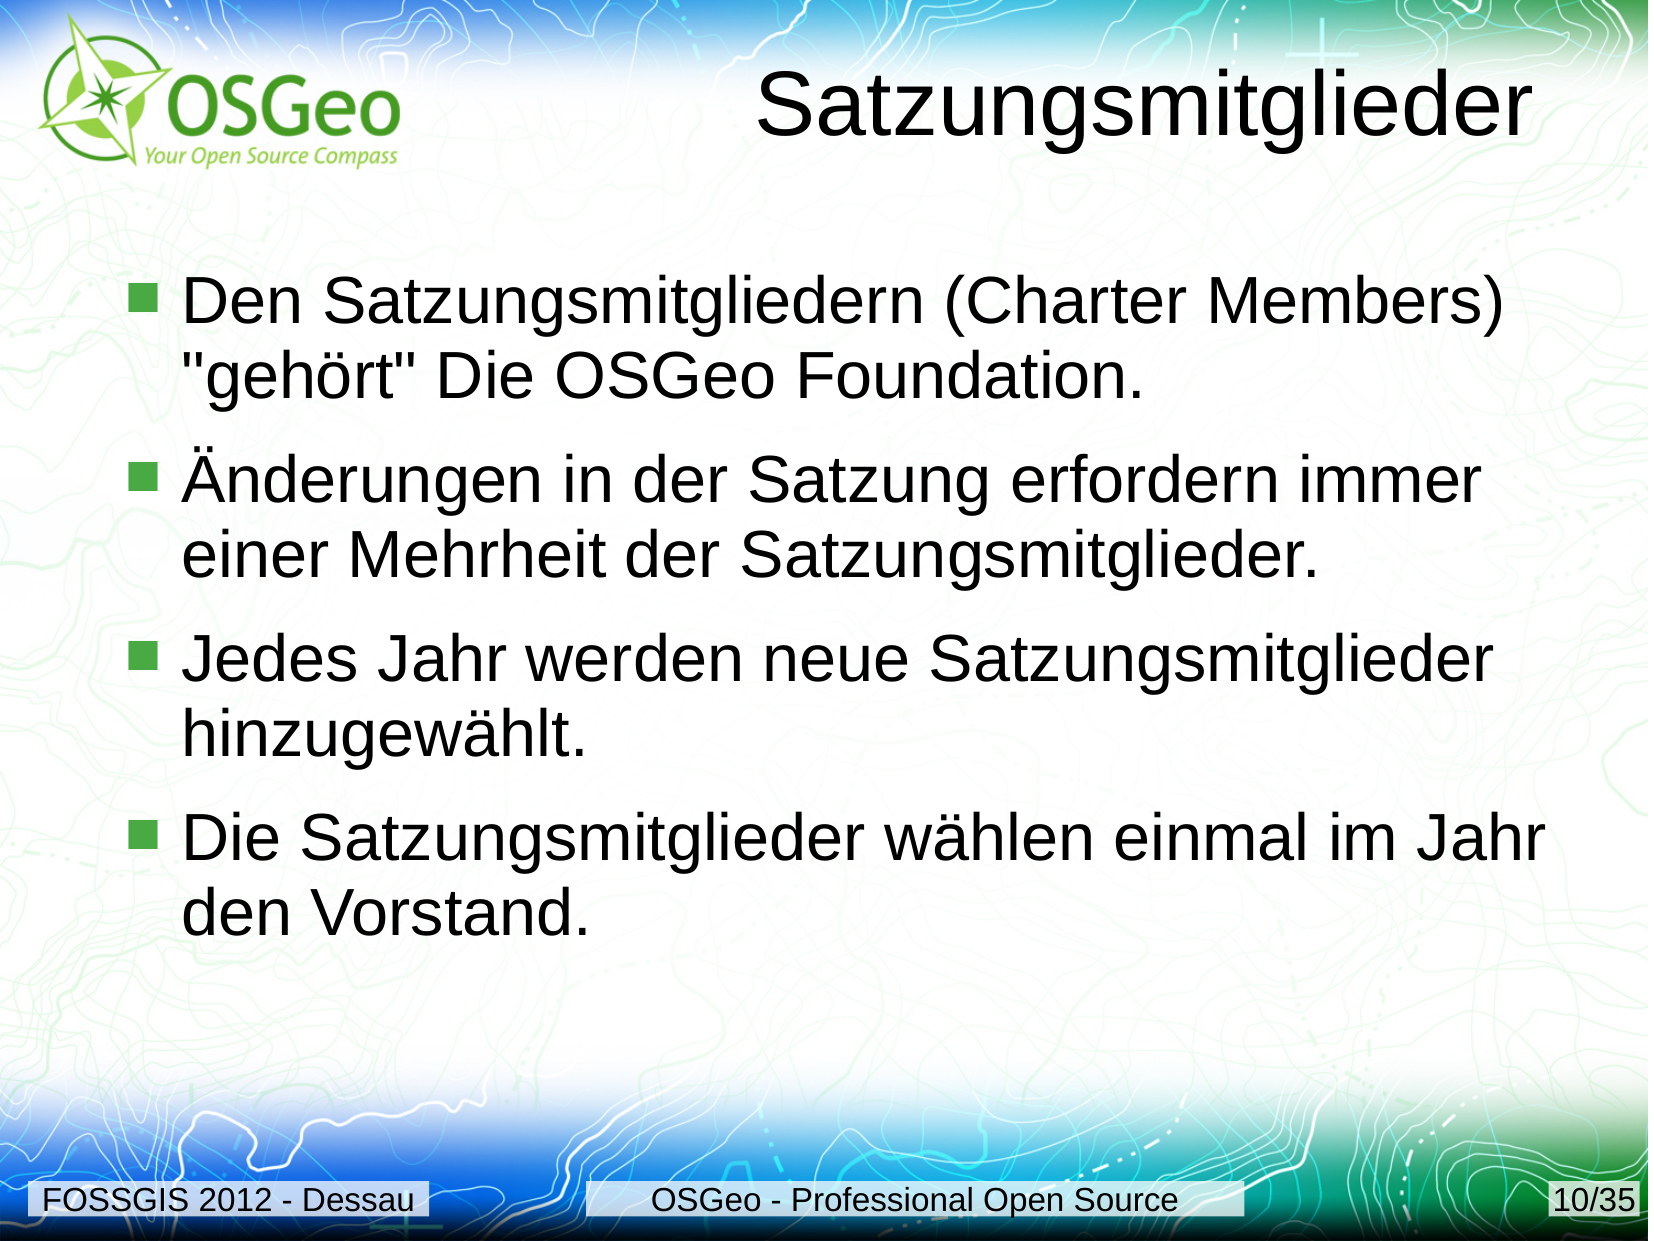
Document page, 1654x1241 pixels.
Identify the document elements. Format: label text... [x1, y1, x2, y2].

list Den Satzungsmitgliedern (Charter Members) "gehört" Die OSGeo Foundation. Änderungen in der Satzung erfordern immer einer Mehrheit der Satzungsmitglieder. Jedes Jahr werden neue Satzungsmitglieder hinzugewählt. Die Satzungsmitglieder wählen einmal im Jahr den Vorstand. [110, 262, 1595, 1055]
title Satzungsmitglieder [430, 29, 1536, 178]
picture [0, 0, 1648, 1241]
